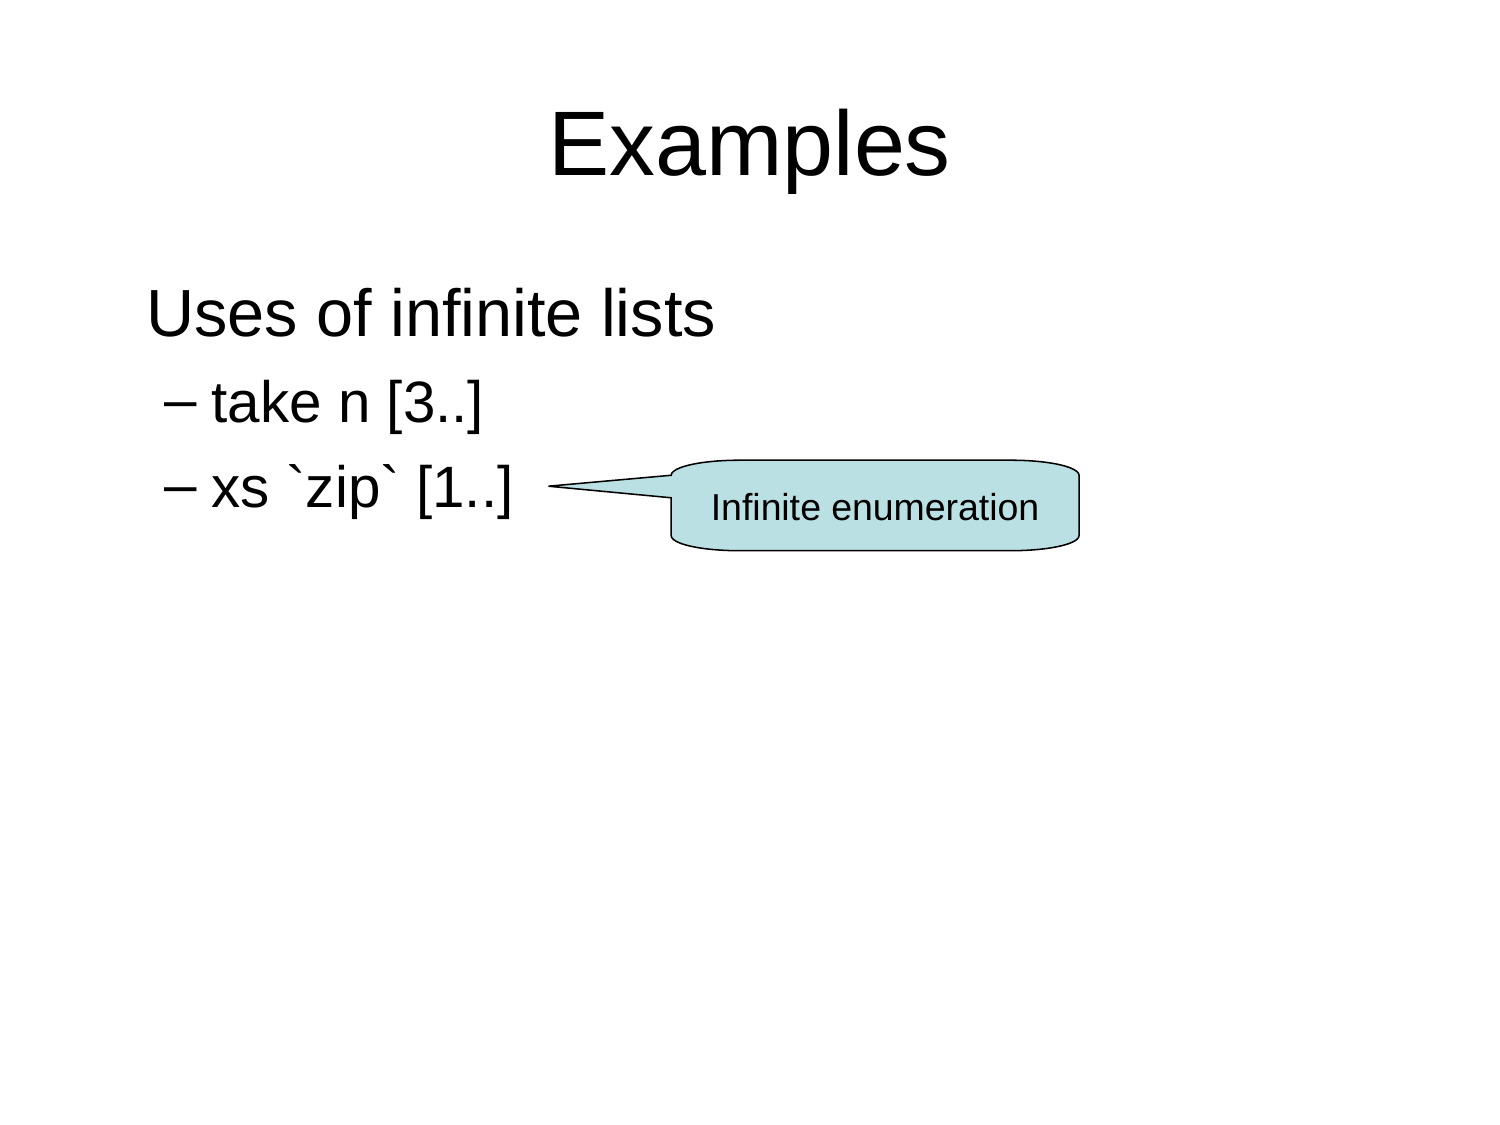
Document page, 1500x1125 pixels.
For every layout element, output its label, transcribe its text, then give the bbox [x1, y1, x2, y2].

text_box Infinite enumeration [548, 460, 1080, 551]
list Uses of infinite lists take n [3..] xs `zip` [1..] [75, 262, 1426, 1005]
title Examples [75, 45, 1426, 233]
